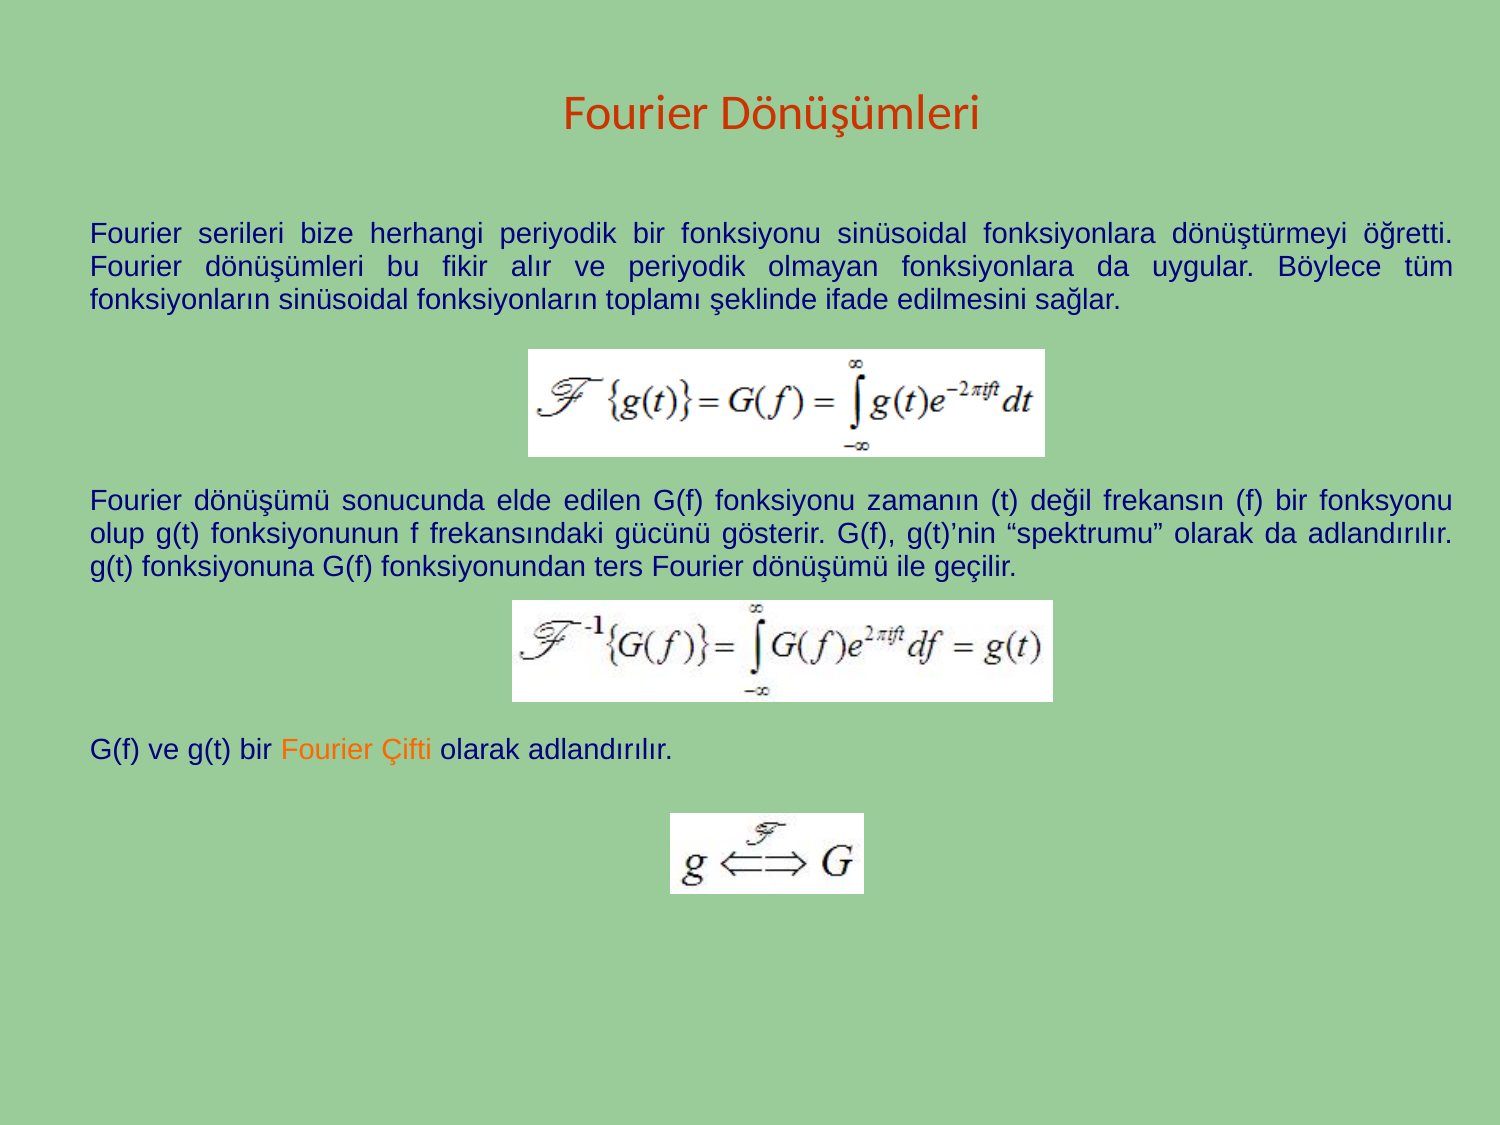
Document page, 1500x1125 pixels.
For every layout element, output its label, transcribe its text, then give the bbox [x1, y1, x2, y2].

text_box G(f) ve g(t) bir Fourier Çifti olarak adlandırılır. [75, 725, 1471, 804]
text_box Fourier dönüşümü sonucunda elde edilen G(f) fonksiyonu zamanın (t) değil frekansın (f) bir fonksyonu olup g(t) fonksiyonunun f frekansındaki gücünü gösterir. G(f), g(t)’nin “spektrumu” olarak da adlandırılır. g(t) fonksiyonuna G(f) fonksiyonundan ters Fourier dönüşümü ile geçilir. [75, 476, 1471, 594]
text_box Fourier serileri bize herhangi periyodik bir fonksiyonu sinüsoidal fonksiyonlara dönüştürmeyi öğretti. Fourier dönüşümleri bu fikir alır ve periyodik olmayan fonksiyonlara da uygular. Böylece tüm fonksiyonların sinüsoidal fonksiyonların toplamı şeklinde ifade edilmesini sağlar. [75, 210, 1471, 327]
picture [512, 600, 1053, 702]
picture [528, 349, 1045, 457]
title Fourier Dönüşümleri [135, 69, 1410, 165]
picture [670, 813, 864, 894]
